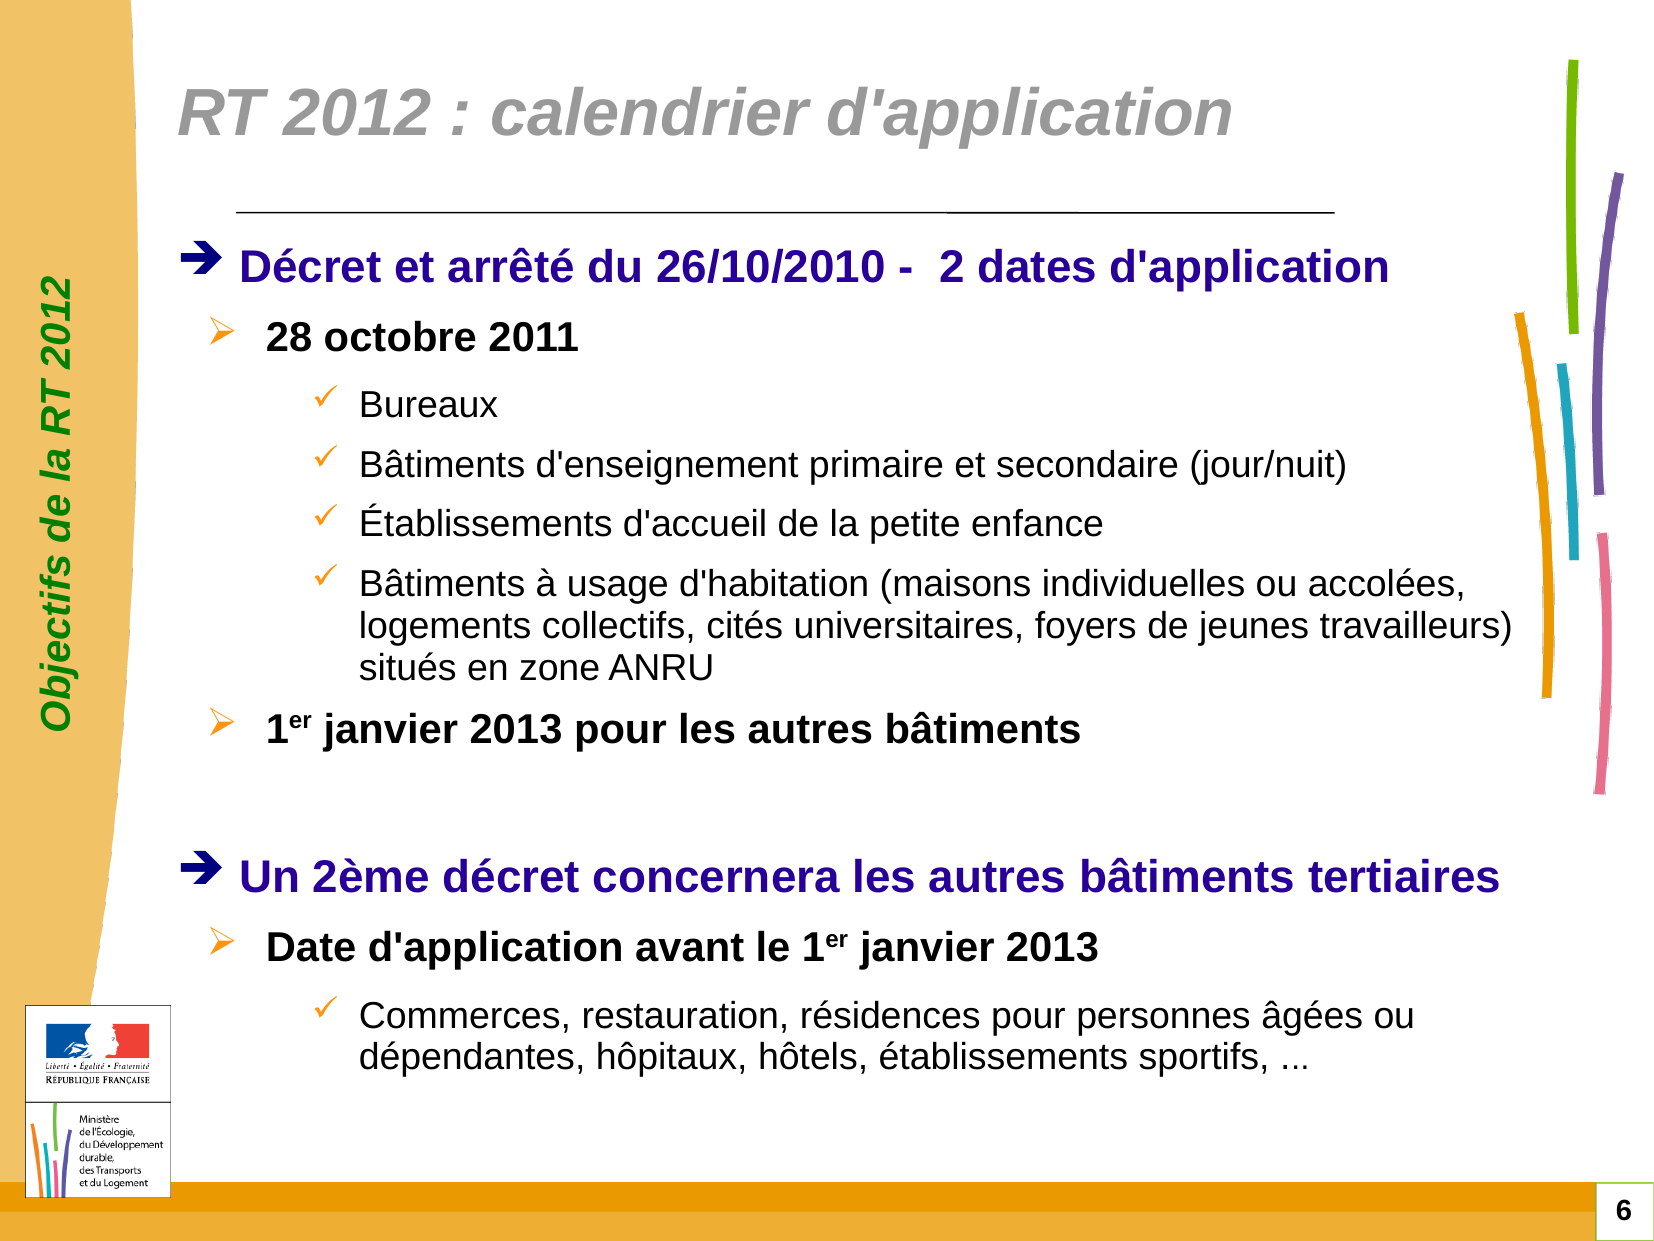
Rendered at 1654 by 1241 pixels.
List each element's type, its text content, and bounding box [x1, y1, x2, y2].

list Décret et arrêté du 26/10/2010 - 2 dates d'application 28 octobre 2011 Bureaux Bâtiments d'enseignement primaire et secondaire (jour/nuit) Établissements d'accueil de la petite enfance Bâtiments à usage d'habitation (maisons individuelles ou accolées, logements collectifs, cités universitaires, foyers de jeunes travailleurs) situés en zone ANRU 1er janvier 2013 pour les autres bâtiments Un 2ème décret concernera les autres bâtiments tertiaires Date d'application avant le 1er janvier 2013 Commerces, restauration, résidences pour personnes âgées ou dépendantes, hôpitaux, hôtels, établissements sportifs, ... [177, 236, 1536, 1092]
picture [0, 0, 1654, 1241]
text_box Objectifs de la RT 2012 [11, 47, 101, 963]
title RT 2012 : calendrier d'application [177, 29, 1536, 198]
